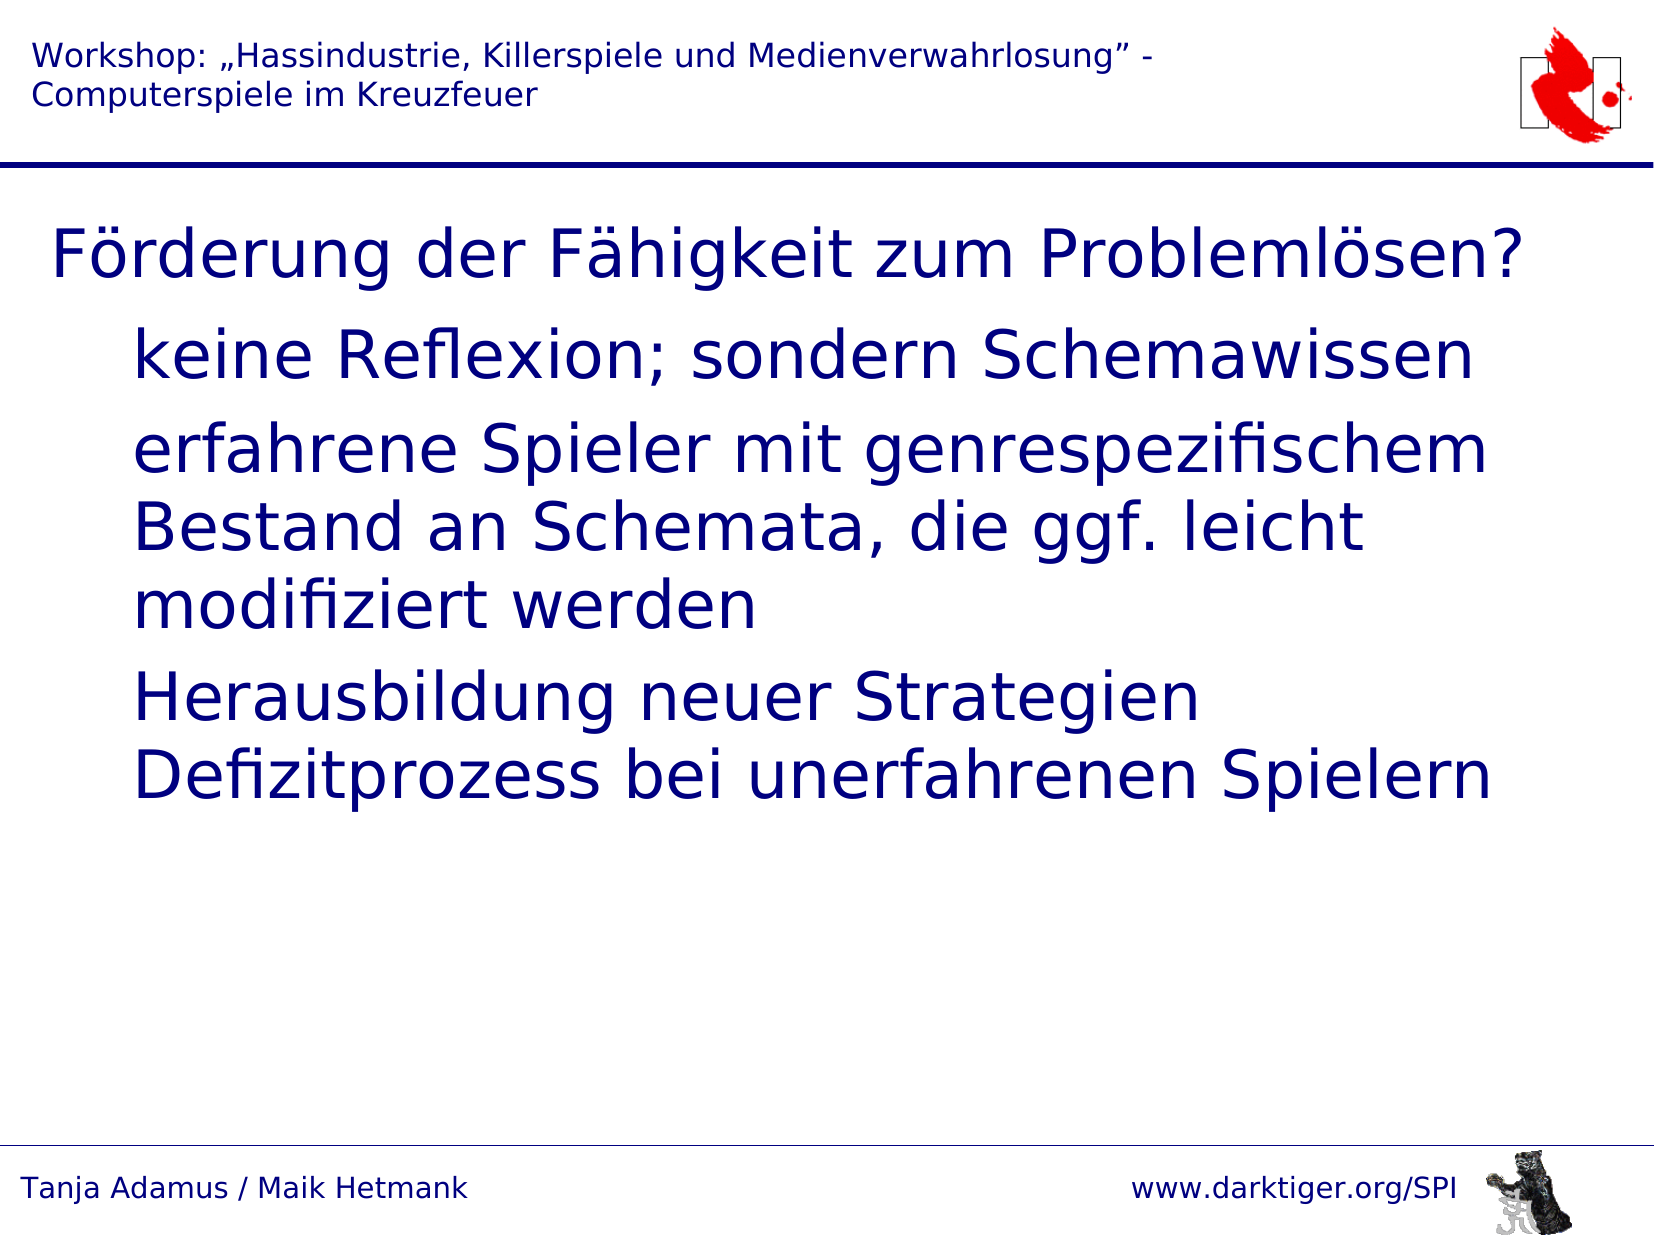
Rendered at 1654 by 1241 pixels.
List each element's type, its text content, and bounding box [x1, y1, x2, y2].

text_box Förderung der Fähigkeit zum Problemlösen? [35, 208, 1565, 302]
text_box keine Reflexion; sondern Schemawissen [118, 308, 1625, 402]
picture [1486, 1150, 1572, 1235]
text_box Herausbildung neuer Strategien Defizitprozess bei unerfahrenen Spielern [118, 651, 1625, 822]
text_box Workshop: „Hassindustrie, Killerspiele und Medienverwahrlosung” - Computerspiele im Kreuzfeuer [16, 29, 1418, 178]
picture [1503, 16, 1632, 148]
text_box erfahrene Spieler mit genrespezifischem Bestand an Schemata, die ggf. leicht modifiziert werden [118, 403, 1625, 651]
